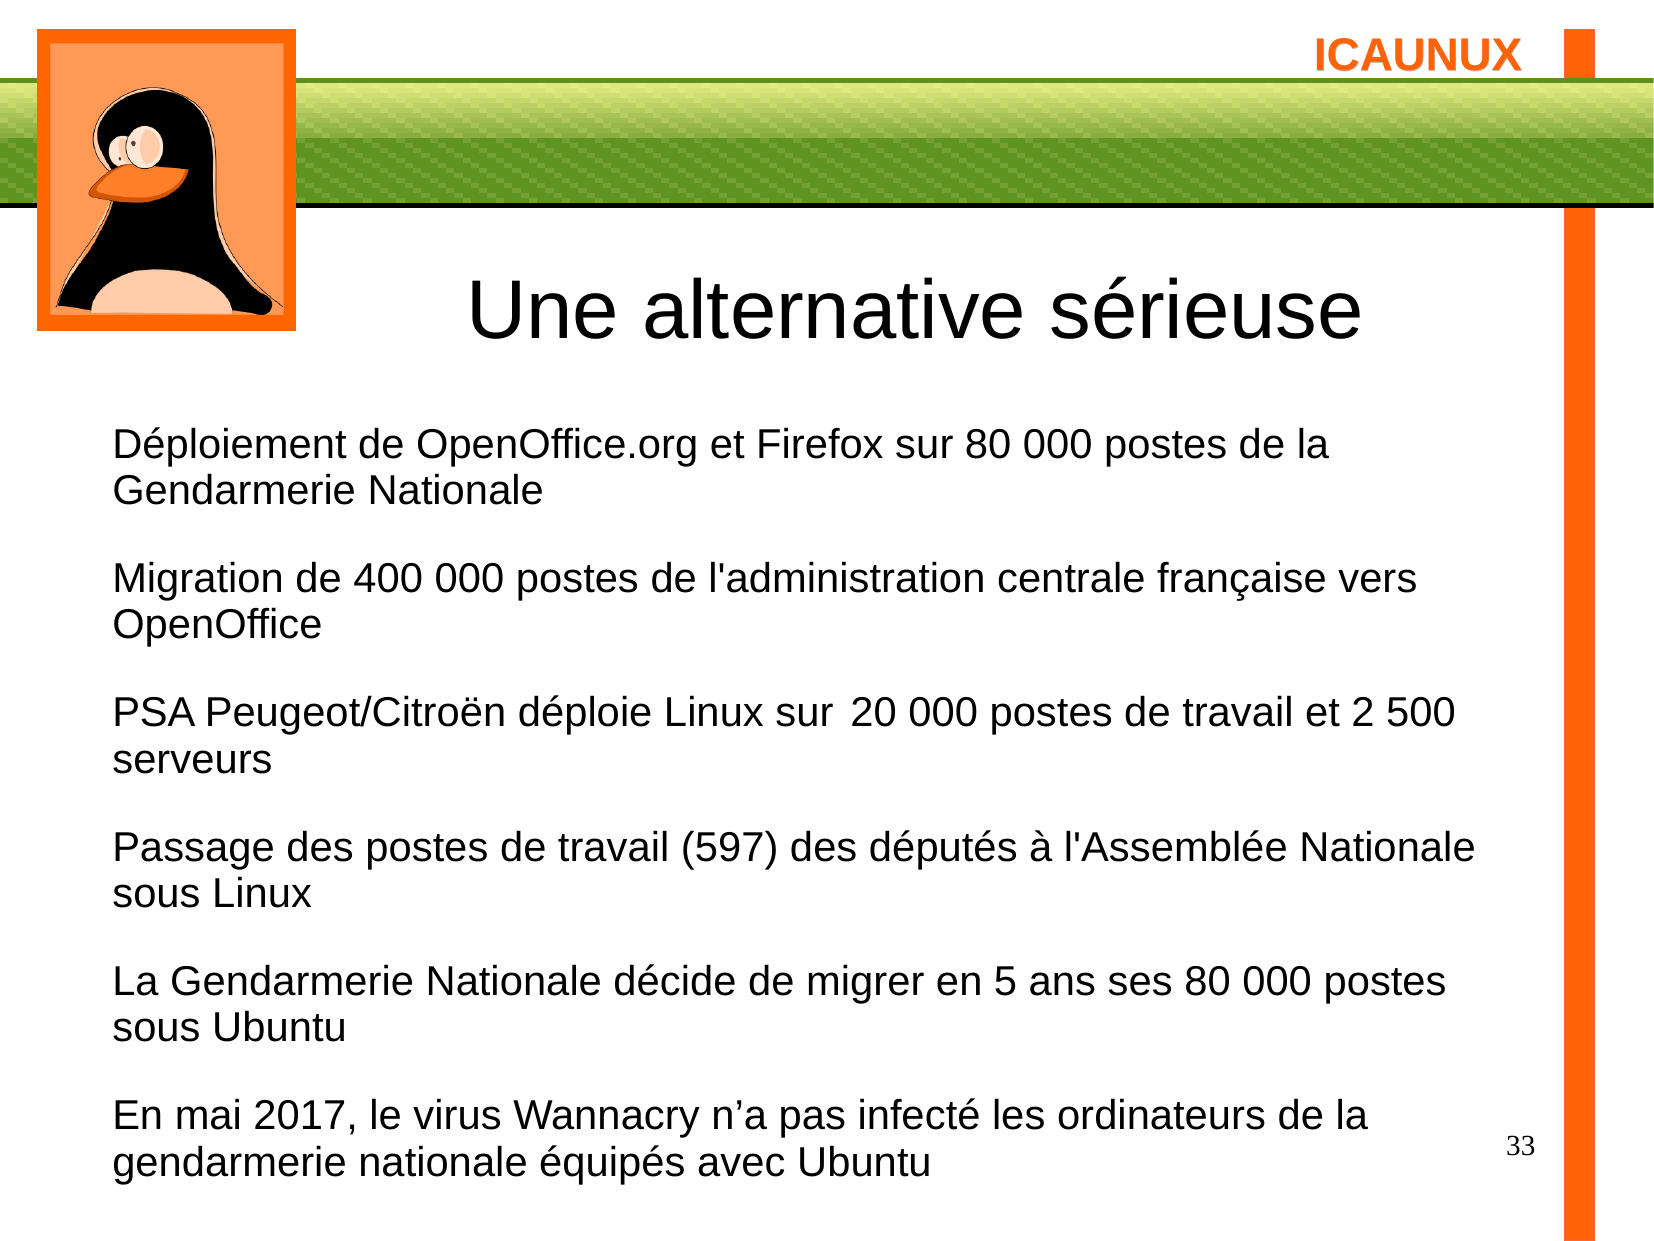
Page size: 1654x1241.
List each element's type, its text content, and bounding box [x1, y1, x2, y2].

list Déploiement de OpenOffice.org et Firefox sur 80 000 postes de la Gendarmerie Nationale Migration de 400 000 postes de l'administration centrale française vers OpenOffice PSA Peugeot/Citroën déploie Linux sur 20 000 postes de travail et 2 500 serveurs Passage des postes de travail (597) des députés à l'Assemblée Nationale sous Linux La Gendarmerie Nationale décide de migrer en 5 ans ses 80 000 postes sous Ubuntu En mai 2017, le virus Wannacry n’a pas infecté les ordinateurs de la gendarmerie nationale équipés avec Ubuntu [112, 420, 1536, 1185]
picture [0, 29, 1654, 331]
title Une alternative sérieuse [324, 235, 1506, 384]
